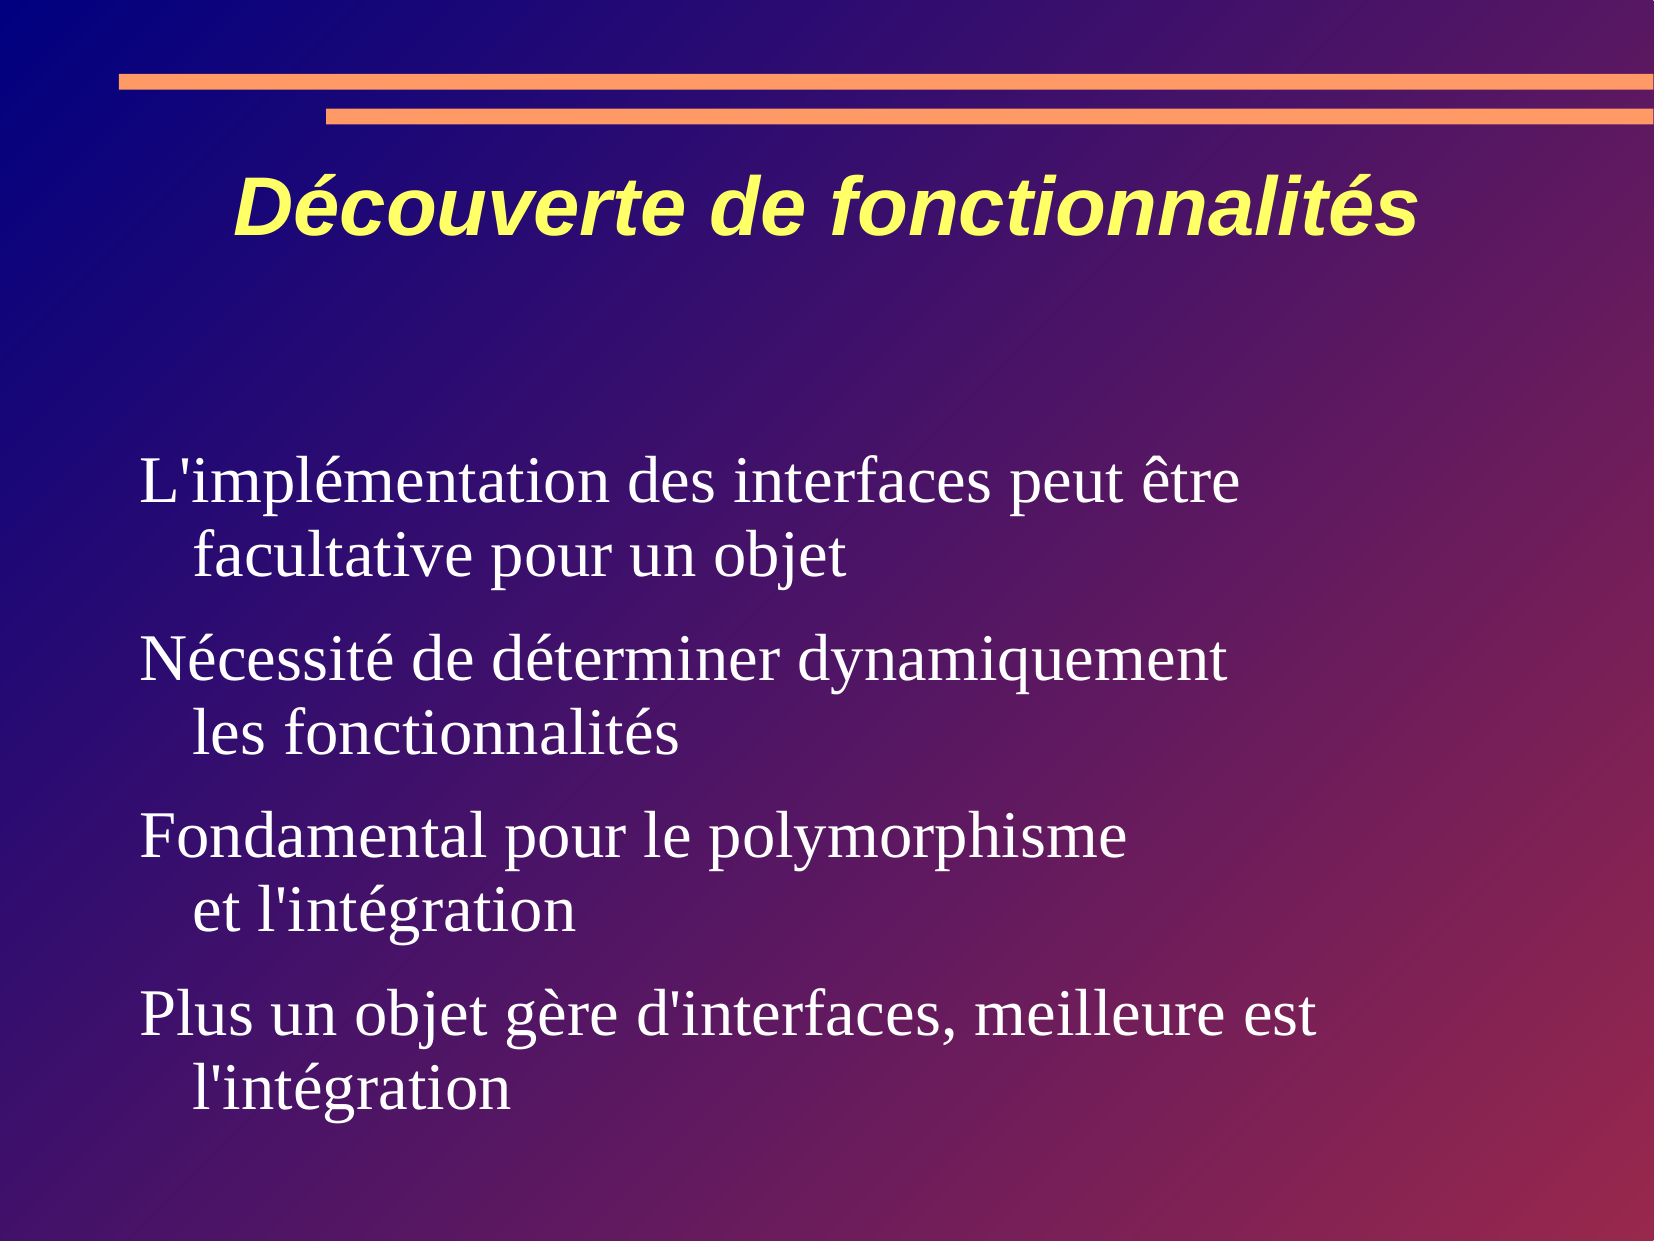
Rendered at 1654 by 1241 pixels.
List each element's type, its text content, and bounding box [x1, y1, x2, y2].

list L'implémentation des interfaces peut être facultative pour un objet Nécessité de déterminer dynamiquement les fonctionnalités Fondamental pour le polymorphisme et l'intégration Plus un objet gère d'interfaces, meilleure est l'intégration [121, 443, 1490, 1127]
title Découverte de fonctionnalités [121, 102, 1534, 311]
